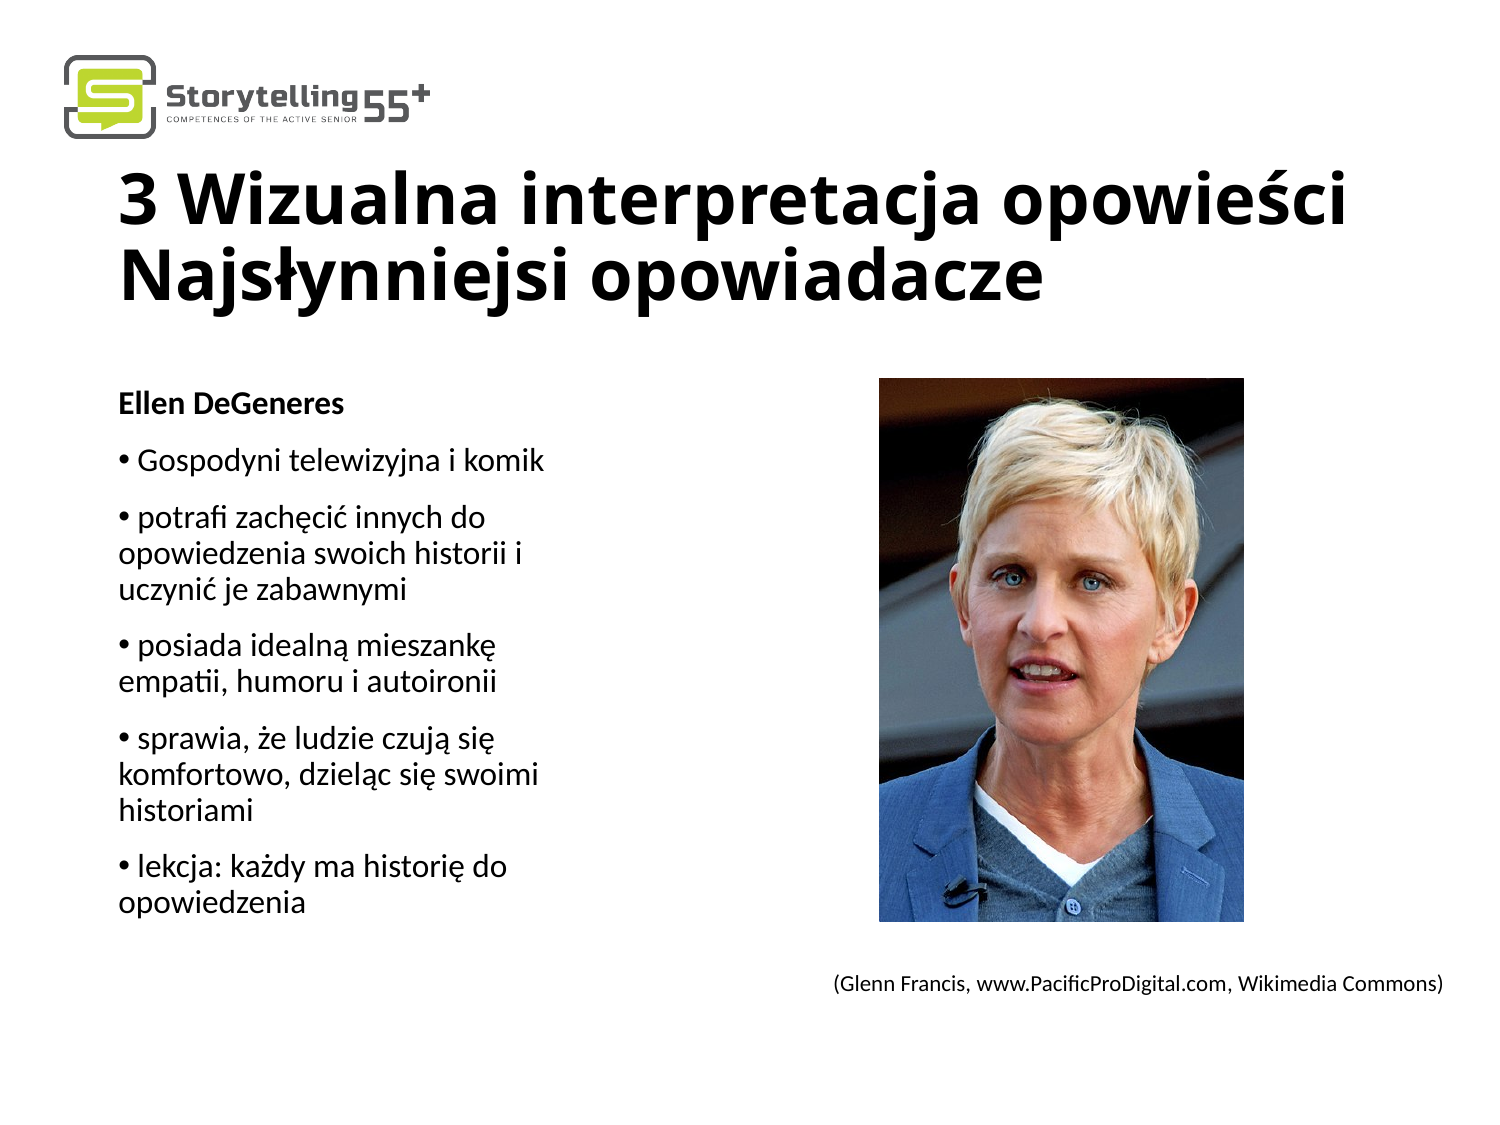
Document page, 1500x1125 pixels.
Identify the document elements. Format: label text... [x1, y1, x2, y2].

title 3 Wizualna interpretacja opowieści Najsłynniejsi opowiadacze [103, 75, 1381, 400]
picture [879, 378, 1244, 922]
text_box (Glenn Francis, www.PacificProDigital.com, Wikimedia Commons) [771, 961, 1489, 1004]
list Ellen DeGeneres Gospodyni telewizyjna i komik potrafi zachęcić innych do opowiedzenia swoich historii i uczynić je zabawnymi posiada idealną mieszankę empatii, humoru i autoironii sprawia, że ludzie czują się komfortowo, dzieląc się swoimi historiami lekcja: każdy ma historię do opowiedzenia [103, 378, 588, 1091]
picture [64, 55, 430, 139]
